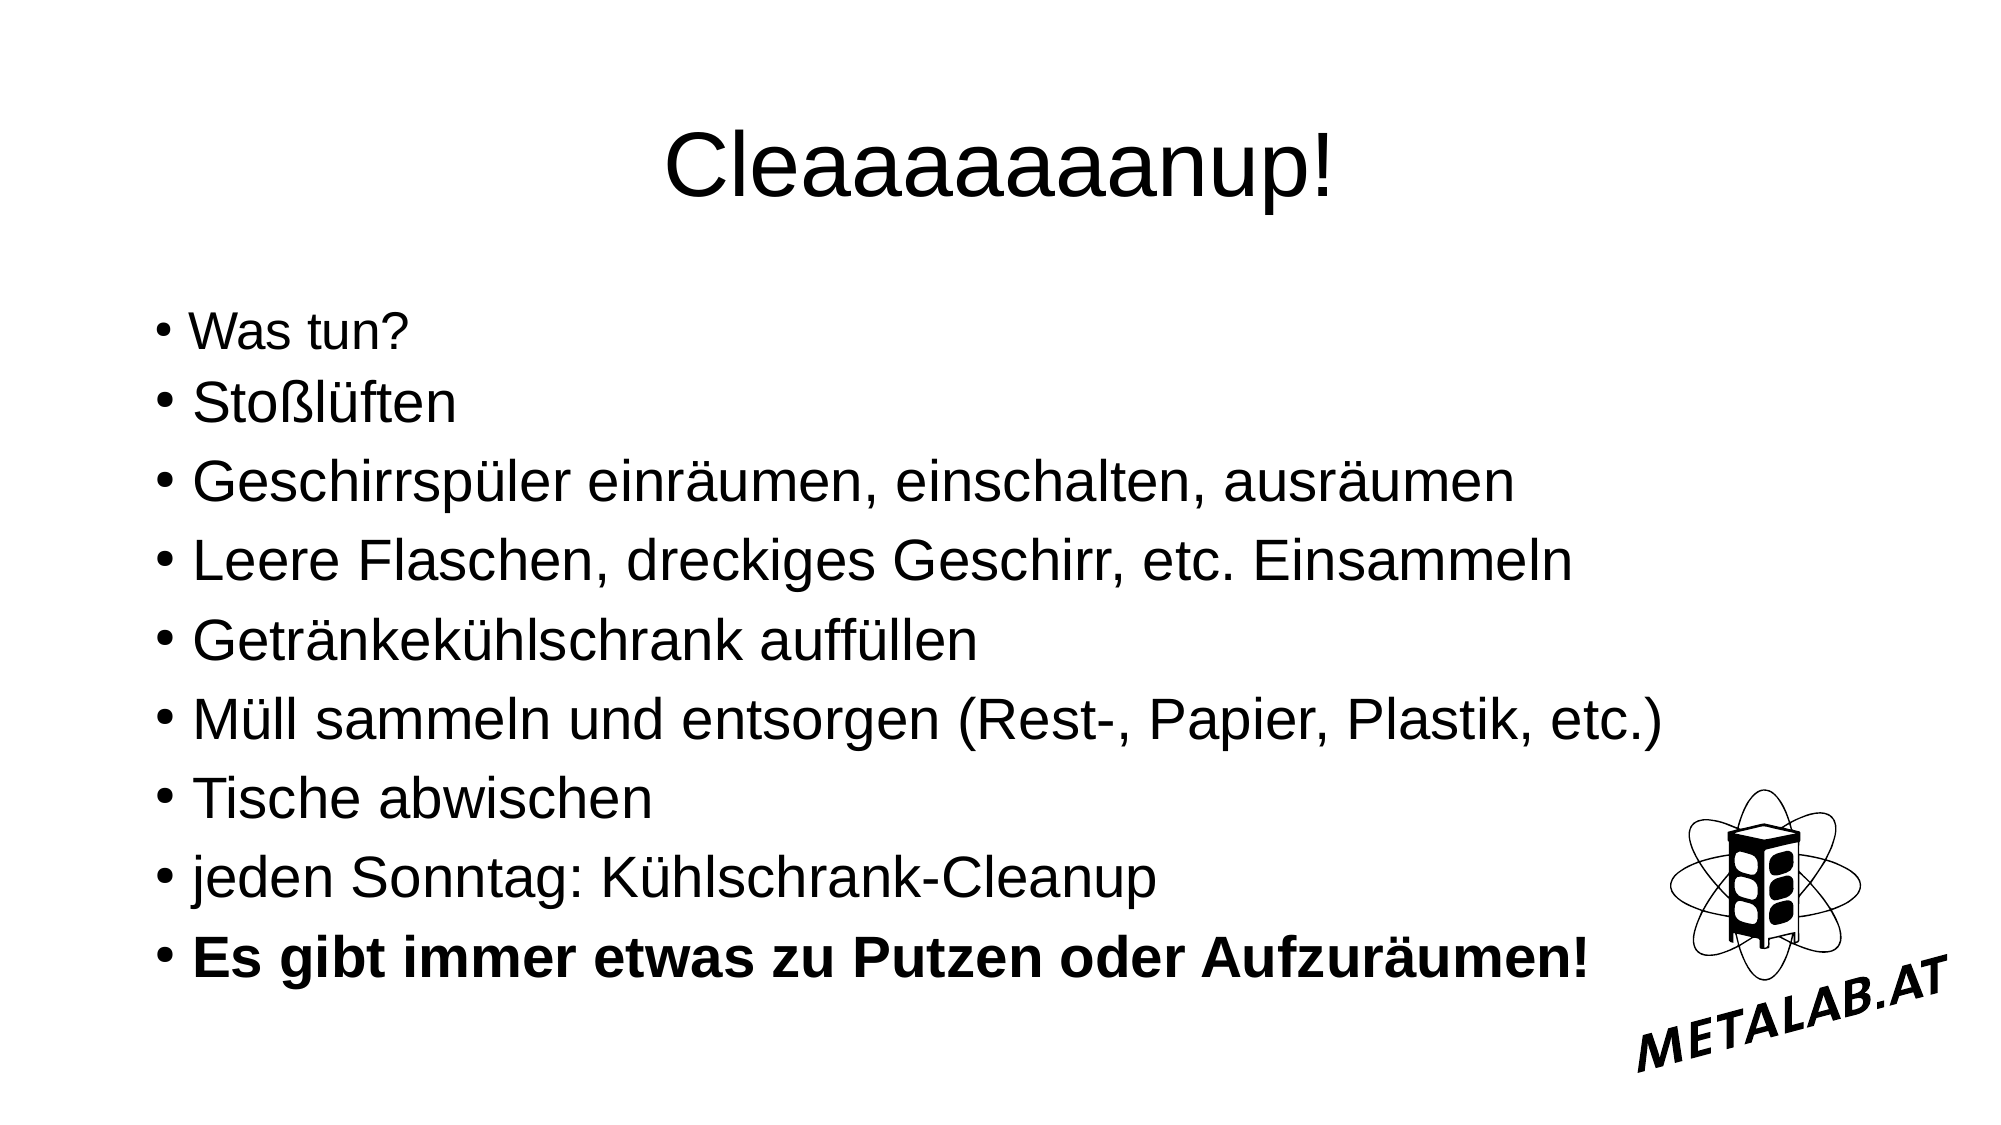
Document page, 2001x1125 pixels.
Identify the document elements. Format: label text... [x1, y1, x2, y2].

list Was tun? [137, 299, 1863, 369]
title Cleaaaaaaanup! [137, 59, 1863, 278]
